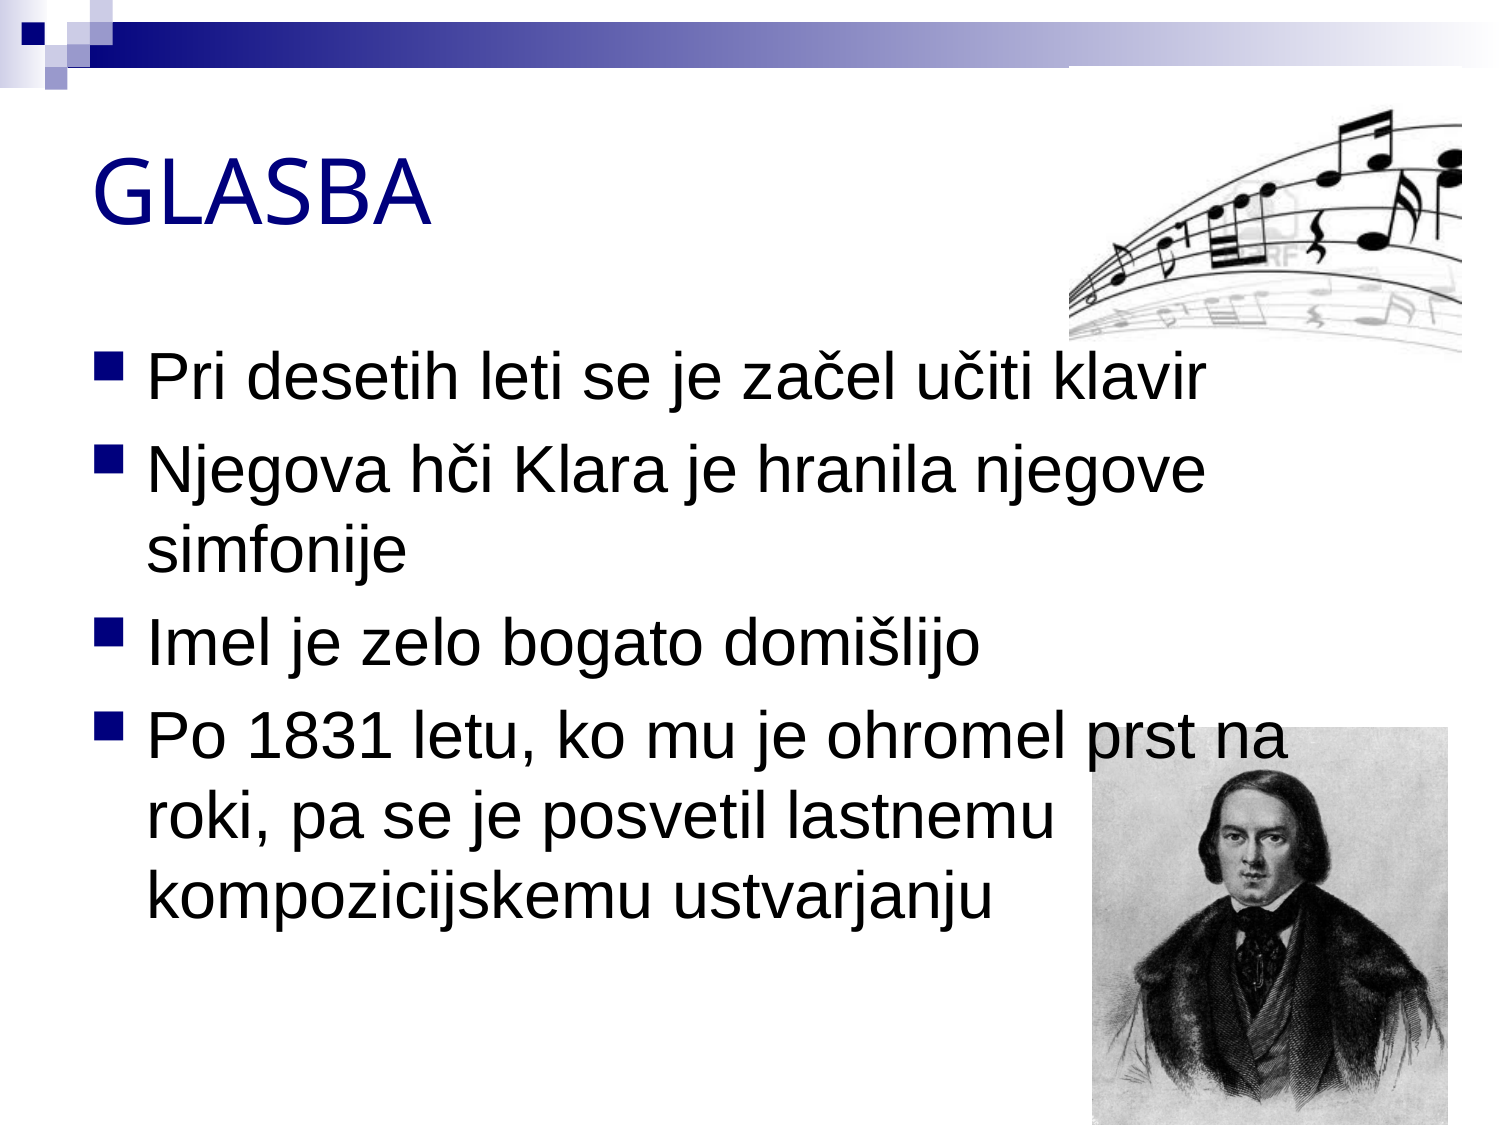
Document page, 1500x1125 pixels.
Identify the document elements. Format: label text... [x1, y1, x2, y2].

title GLASBA [75, 75, 1425, 300]
picture [1069, 66, 1462, 381]
picture [1092, 727, 1448, 1125]
list Pri desetih leti se je začel učiti klavir Njegova hči Klara je hranila njegove simfonije Imel je zelo bogato domišlijo Po 1831 letu, ko mu je ohromel prst na roki, pa se je posvetil lastnemu kompozicijskemu ustvarjanju [75, 324, 1425, 963]
